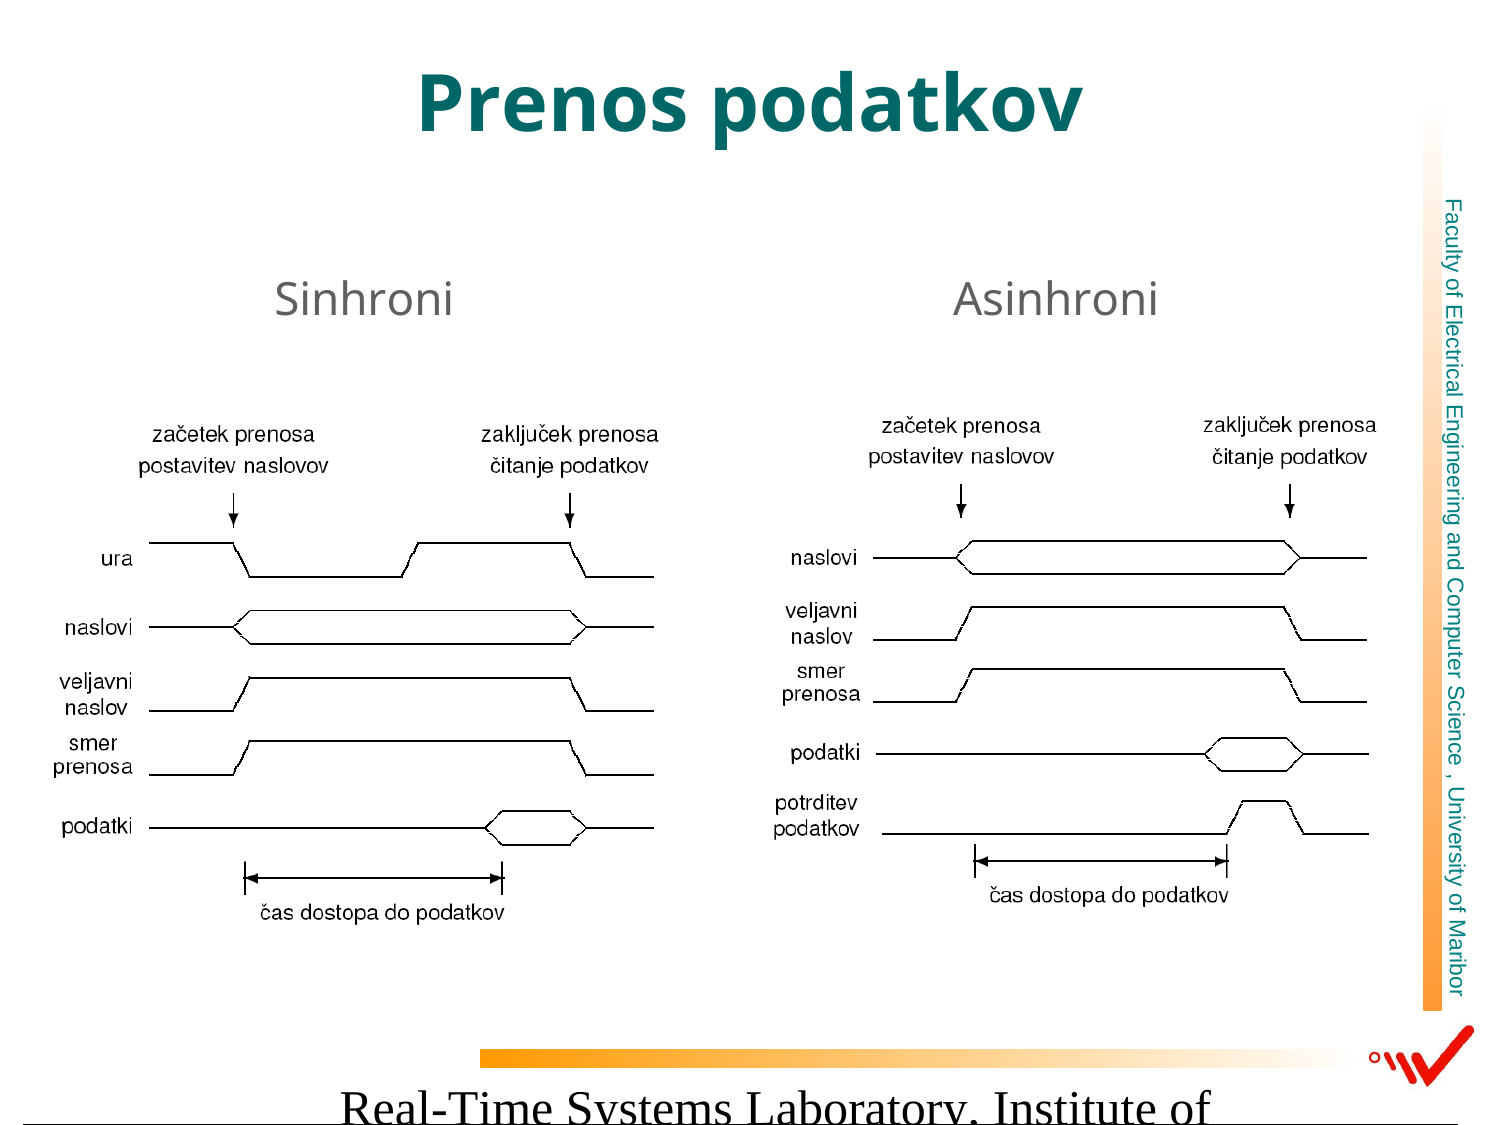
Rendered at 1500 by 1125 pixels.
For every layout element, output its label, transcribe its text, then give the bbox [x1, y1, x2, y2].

picture [742, 410, 1410, 912]
list Sinhroni Asinhroni [75, 262, 1377, 368]
picture [28, 416, 673, 930]
title Prenos podatkov [75, 45, 1426, 233]
